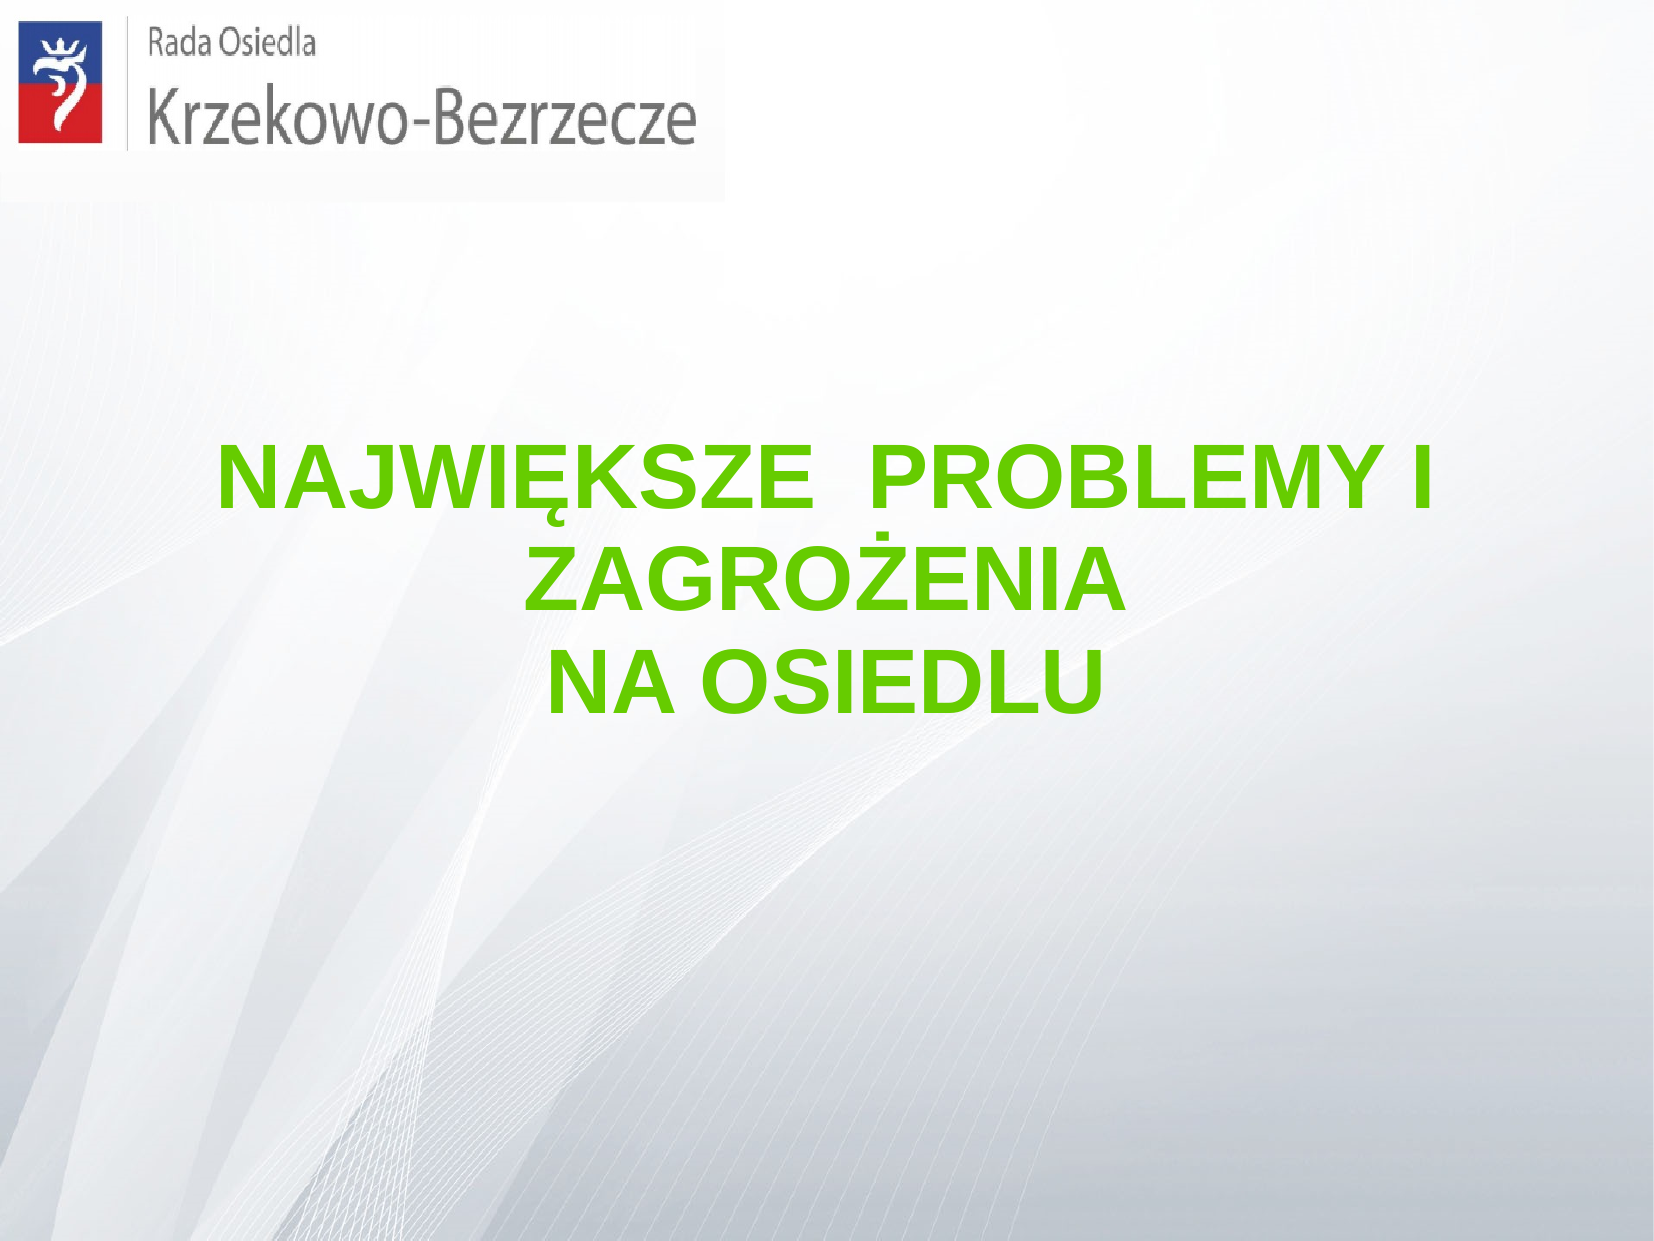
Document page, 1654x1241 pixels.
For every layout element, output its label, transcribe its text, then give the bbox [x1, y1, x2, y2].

picture [0, 0, 1654, 1241]
subtitle NAJWIĘKSZE PROBLEMY I ZAGROŻENIA NA OSIEDLU [82, 49, 1571, 1109]
